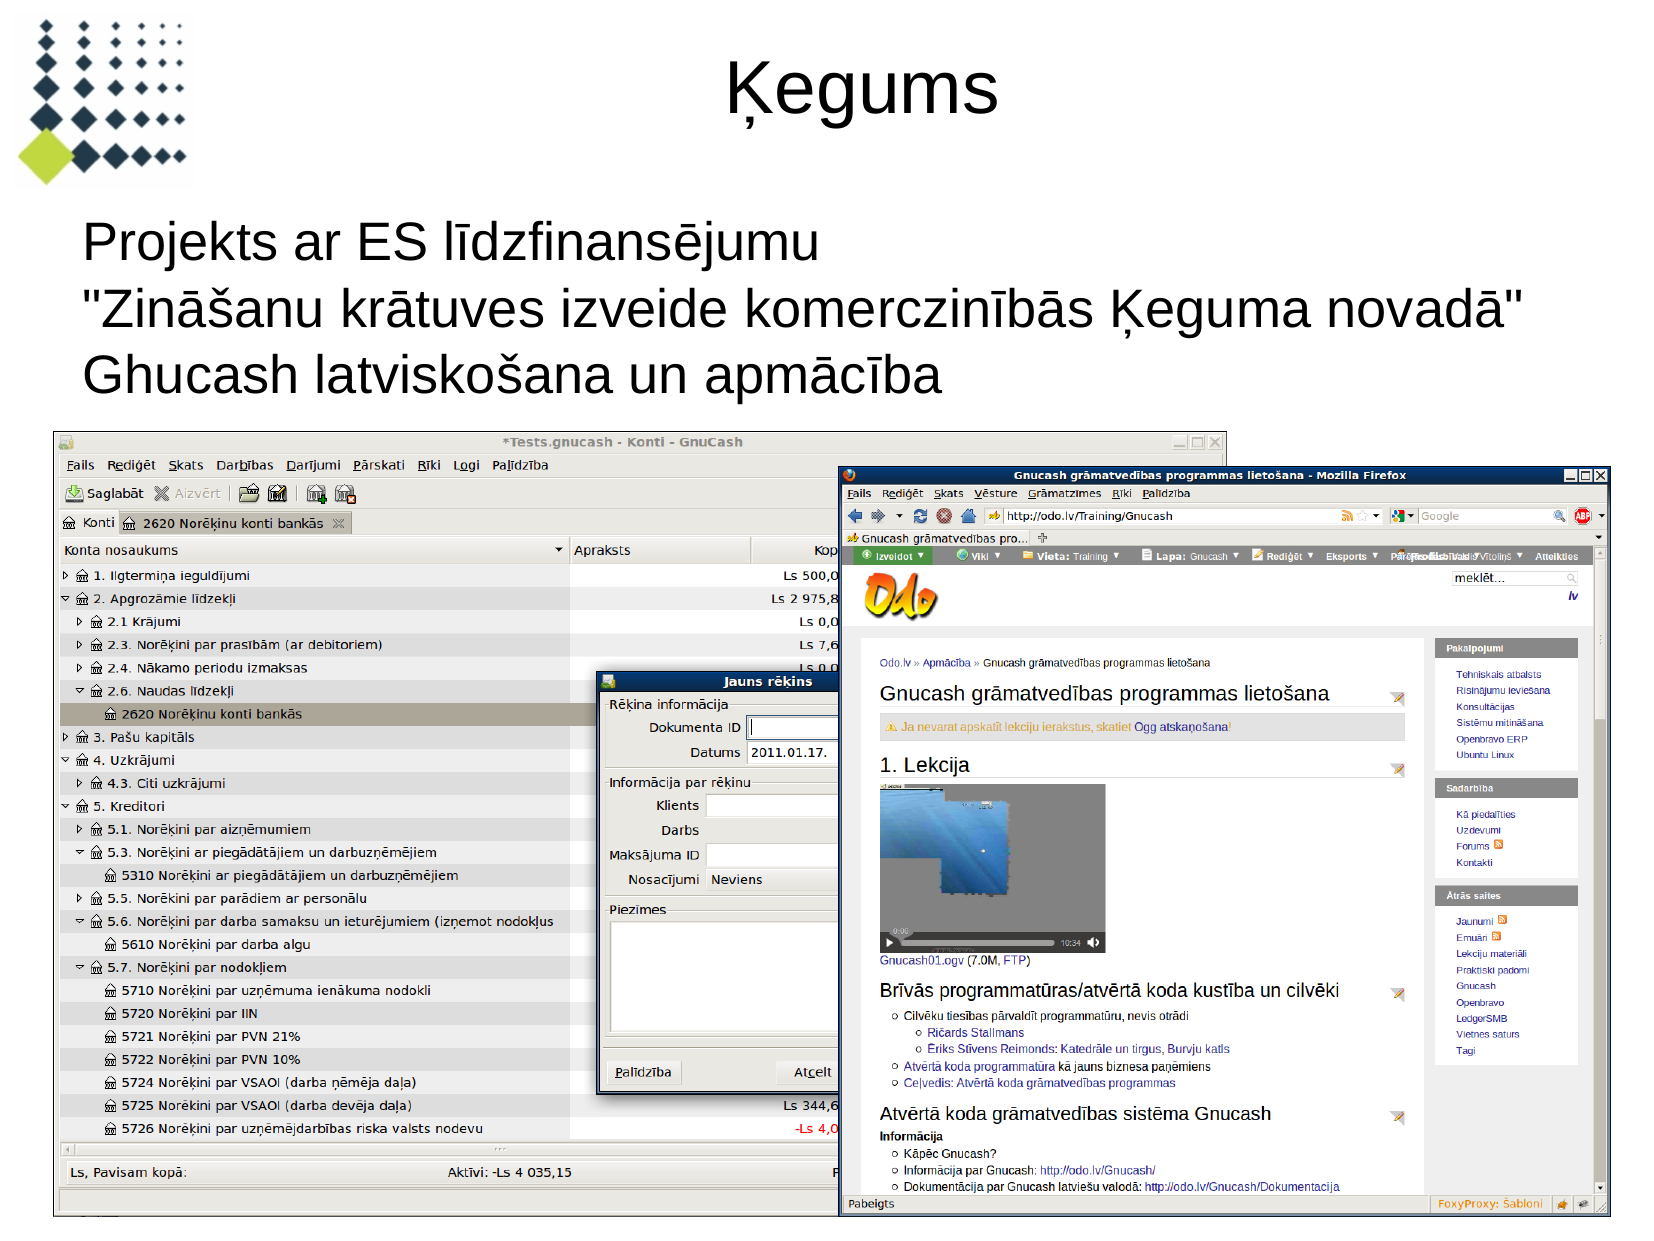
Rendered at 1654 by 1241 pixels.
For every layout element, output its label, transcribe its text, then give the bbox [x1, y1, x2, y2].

list Projekts ar ES līdzfinansējumu "Zināšanu krātuves izveide komerczinībās Ķeguma novadā" Ghucash latviskošana un apmācība [82, 212, 1569, 466]
picture [53, 431, 1611, 1217]
picture [12, 12, 196, 189]
title Ķegums [153, 48, 1571, 133]
